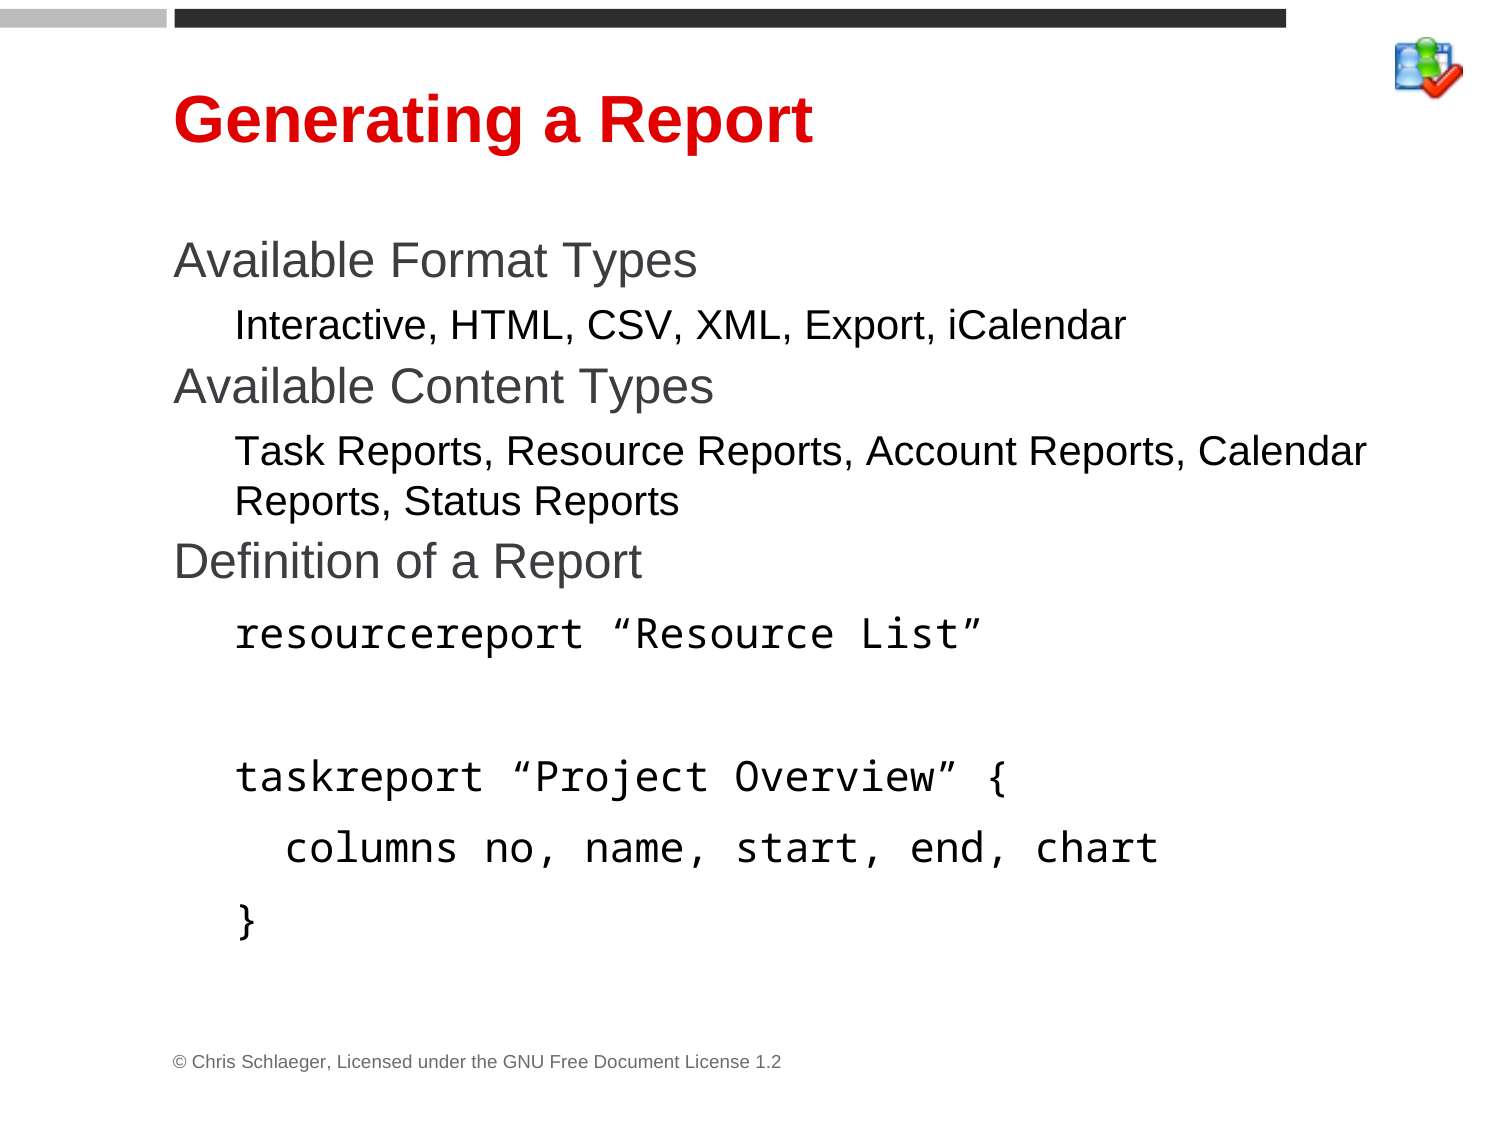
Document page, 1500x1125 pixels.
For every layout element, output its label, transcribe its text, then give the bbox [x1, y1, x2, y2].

list Available Format Types Interactive, HTML, CSV, XML, Export, iCalendar Available Content Types Task Reports, Resource Reports, Account Reports, Calendar Reports, Status Reports Definition of a Report resourcereport “Resource List” taskreport “Project Overview” { columns no, name, start, end, chart } [159, 234, 1395, 1002]
picture [1395, 37, 1463, 105]
title Generating a Report [173, 41, 1395, 205]
